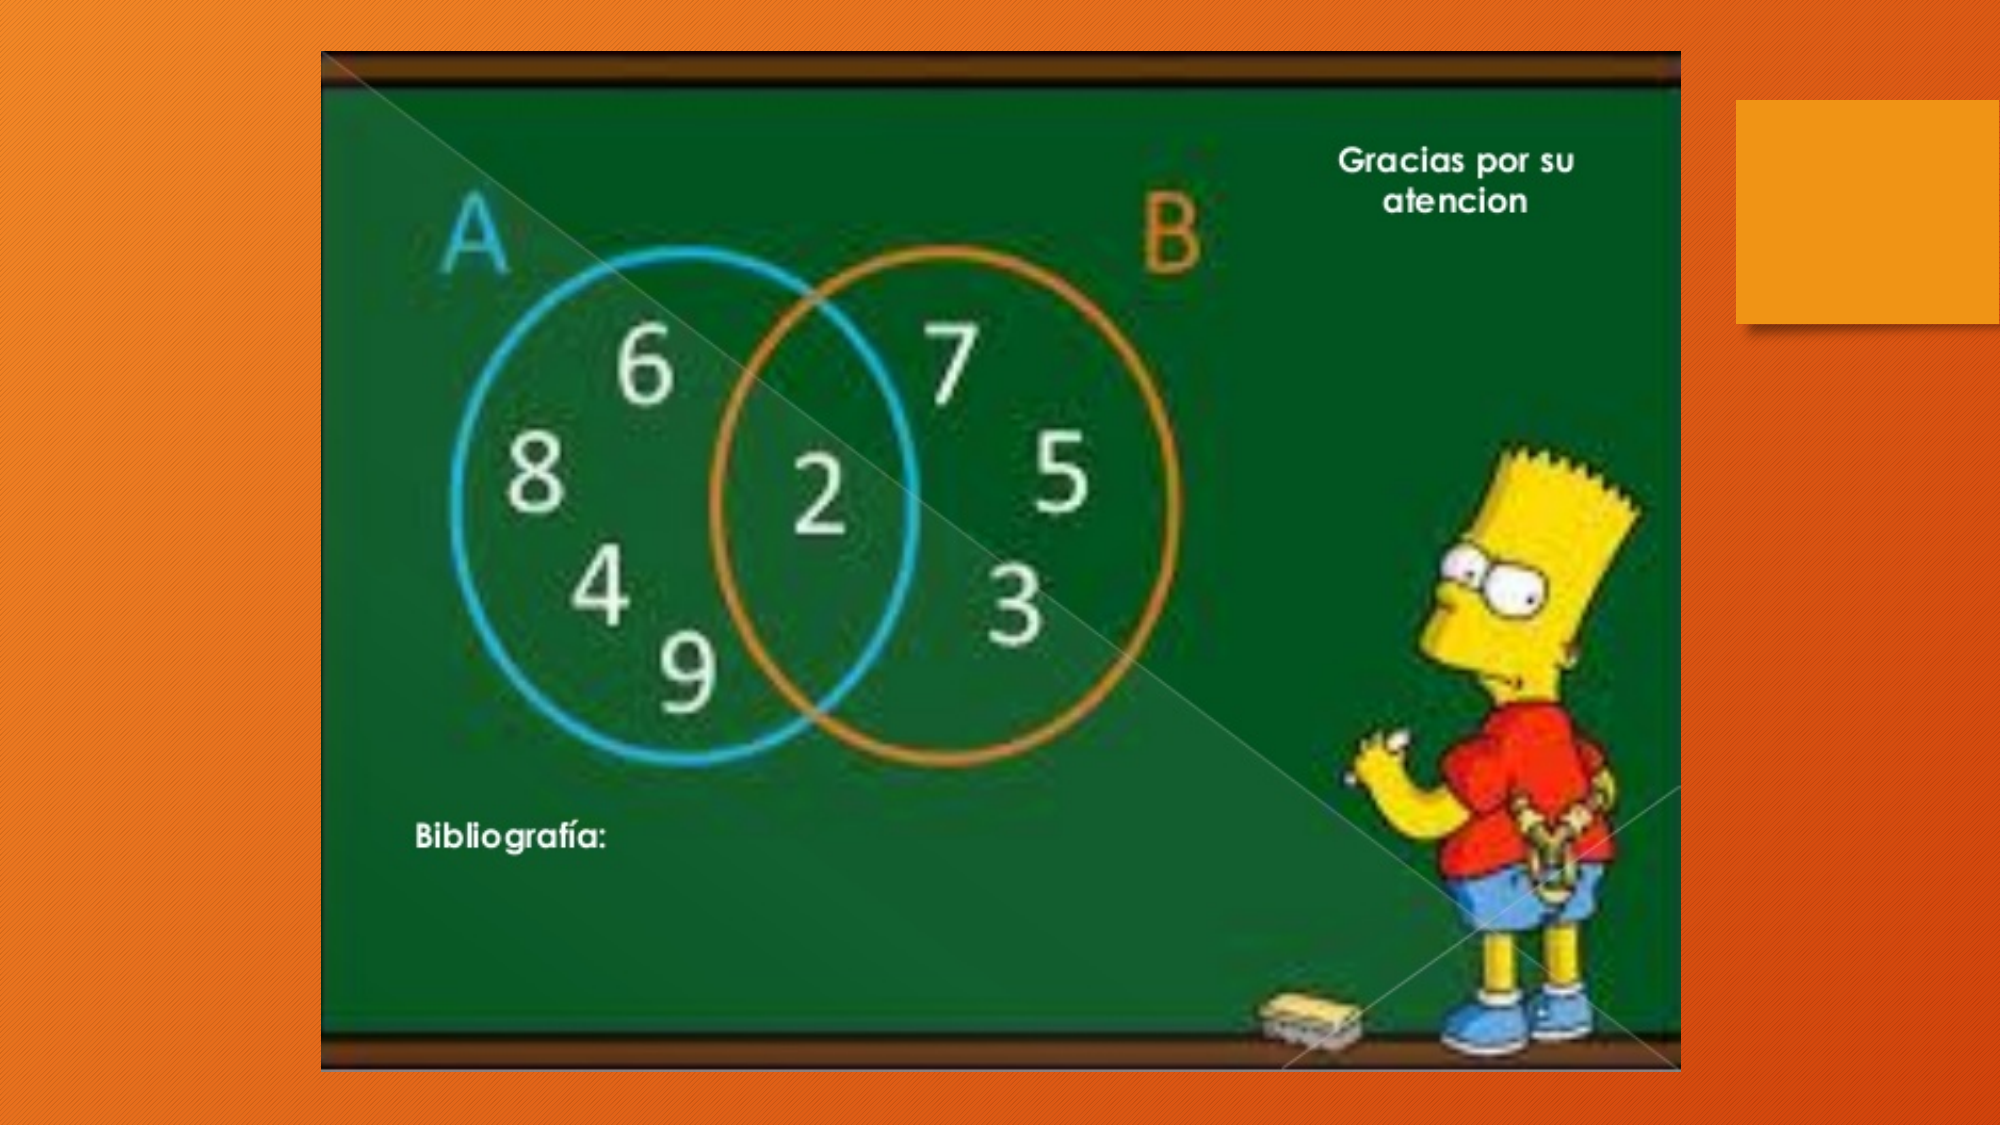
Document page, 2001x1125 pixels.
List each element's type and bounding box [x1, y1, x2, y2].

picture [321, 51, 1681, 1072]
